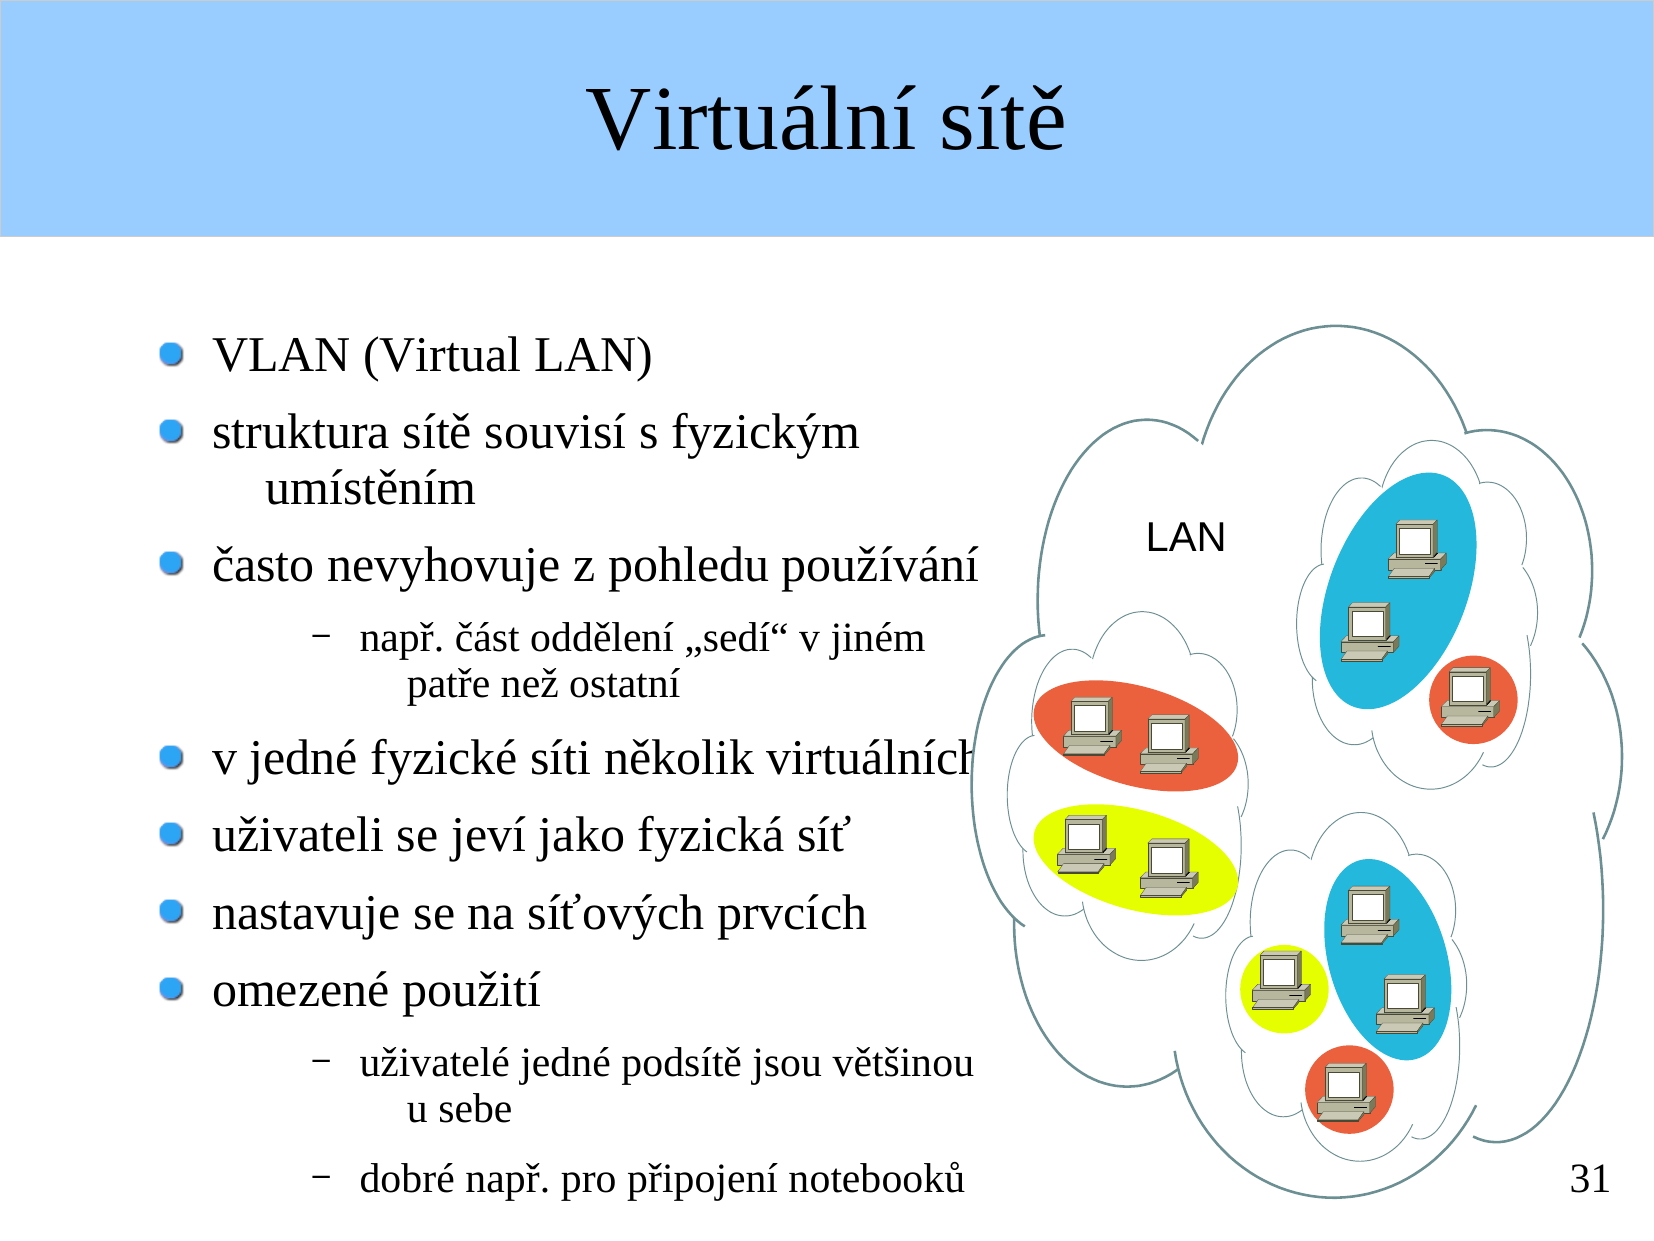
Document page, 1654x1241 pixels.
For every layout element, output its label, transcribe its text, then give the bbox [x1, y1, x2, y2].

text_box [1033, 804, 1239, 916]
text_box [1033, 680, 1239, 792]
text_box [1240, 954, 1329, 1034]
text_box [1319, 472, 1477, 710]
title Virtuální sítě [0, 0, 1654, 237]
text_box LAN [1145, 513, 1228, 585]
text_box [1324, 859, 1452, 1061]
list VLAN (Virtual LAN) struktura sítě souvisí s fyzickým umístěním často nevyhovuje z pohledu používání např. část oddělení „sedí“ v jiném patře než ostatní v jedné fyzické síti několik virtuálních uživateli se jeví jako fyzická síť nastavuje se na síťových prvcích omezené použití uživatelé jedné podsítě jsou většinou u sebe dobré např. pro připojení notebooků [123, 327, 1004, 1229]
text_box [1429, 655, 1518, 745]
text_box [1305, 1045, 1394, 1134]
text_box [1263, 944, 1305, 950]
picture [968, 318, 1626, 1205]
